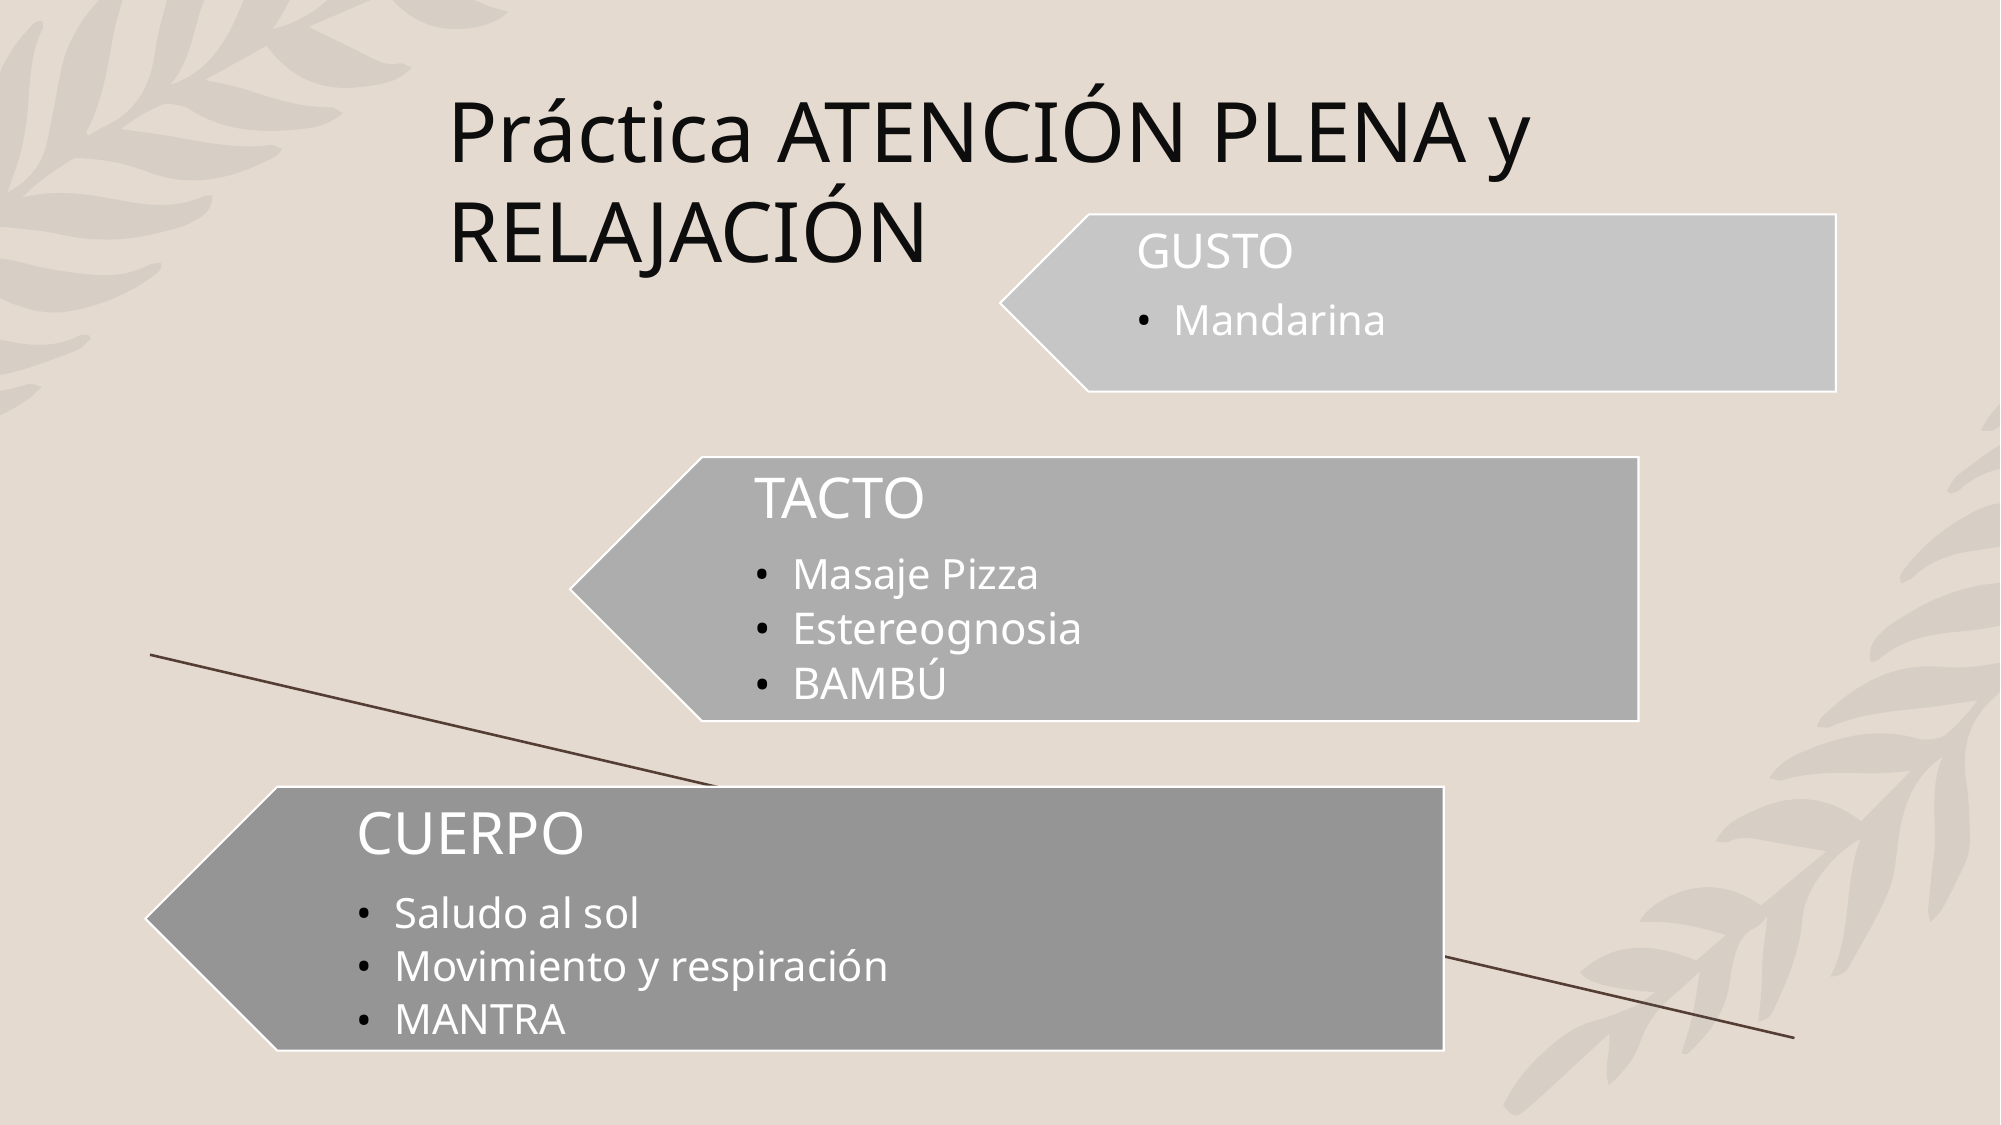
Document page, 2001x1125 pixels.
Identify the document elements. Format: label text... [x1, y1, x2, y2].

text_box [999, 289, 1051, 355]
text_box CUERPO Saludo al sol Movimiento y respiración MANTRA [272, 786, 1444, 1051]
text_box GUSTO Mandarina [1051, 289, 1836, 392]
text_box TACTO Masaje Pizza Estereognosia BAMBÚ [670, 457, 1639, 722]
text_box [569, 489, 670, 690]
text_box Práctica ATENCIÓN PLENA y RELAJACIÓN [432, 71, 1883, 289]
text_box [145, 791, 272, 1046]
